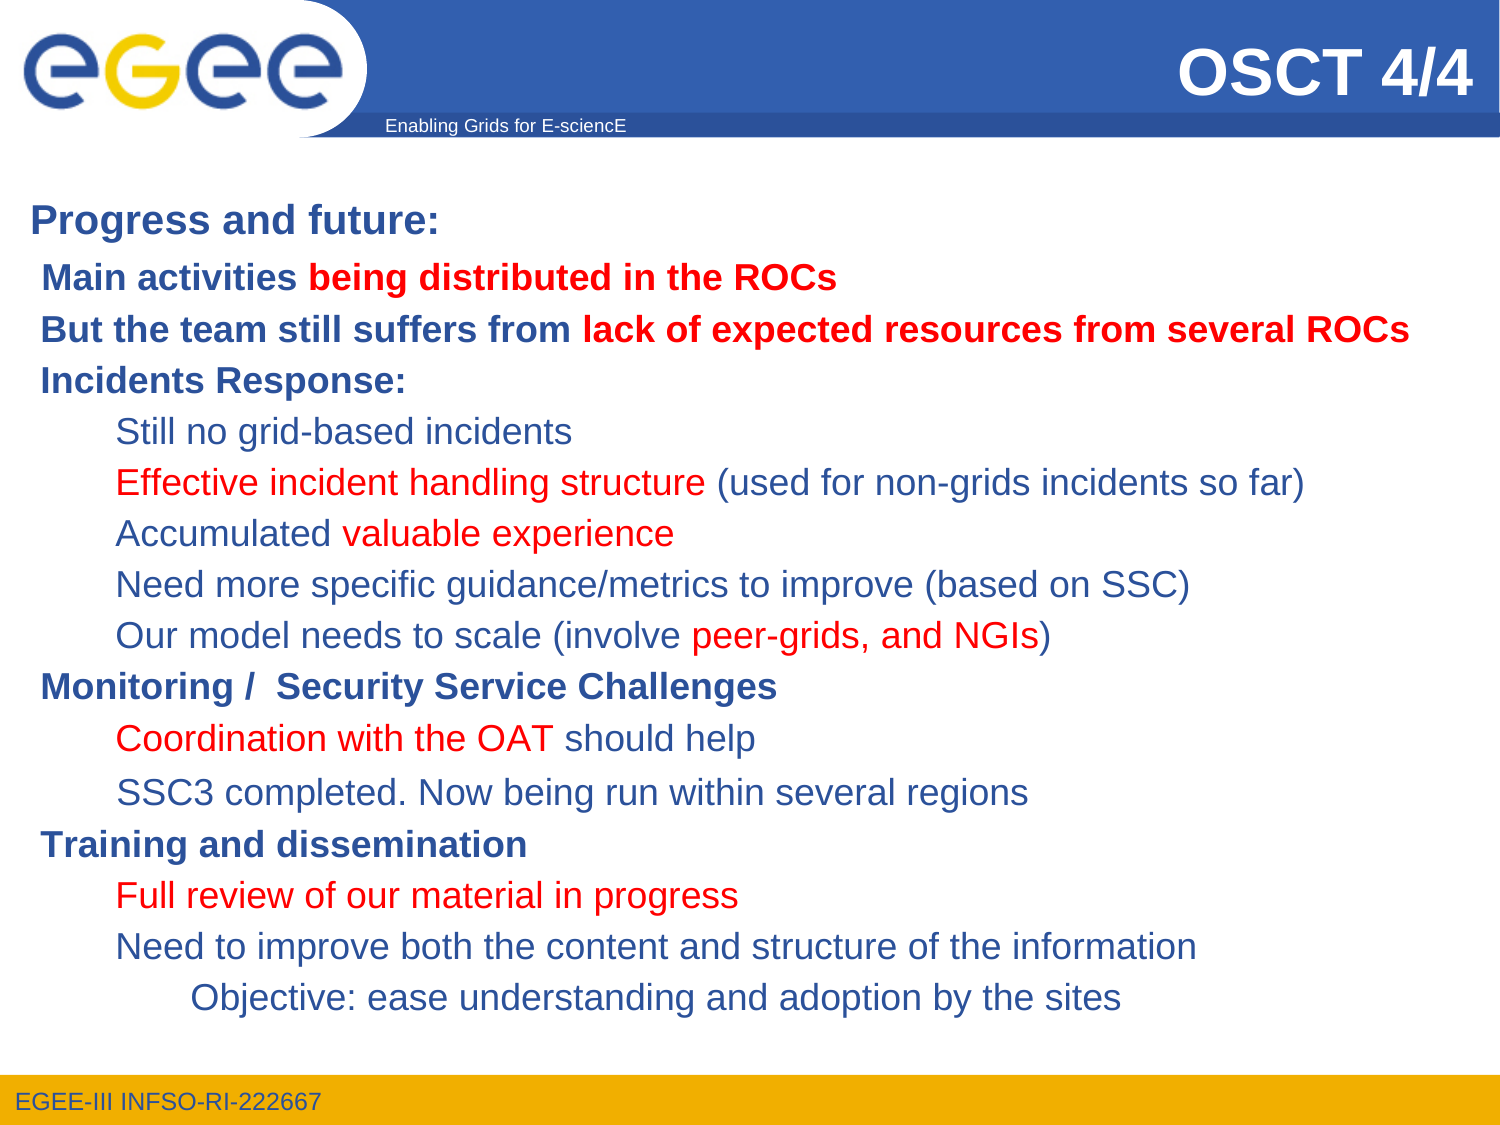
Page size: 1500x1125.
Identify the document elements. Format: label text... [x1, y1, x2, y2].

title OSCT 4/4 [369, 0, 1475, 146]
picture [18, 30, 349, 112]
subtitle Progress and future: Main activities being distributed in the ROCs But the team still suffers from lack of expected resources from several ROCs Incidents Response: Still no grid-based incidents Effective incident handling structure (used for non-grids incidents so far) Accumulated valuable experience Need more specific guidance/metrics to improve (based on SSC) Our model needs to scale (involve peer-grids, and NGIs) Monitoring / Security Service Challenges Coordination with the OAT should help SSC3 completed. Now being run within several regions Training and dissemination Full review of our material in progress Need to improve both the content and structure of the information Objective: ease understanding and adoption by the sites [29, 146, 1439, 1125]
